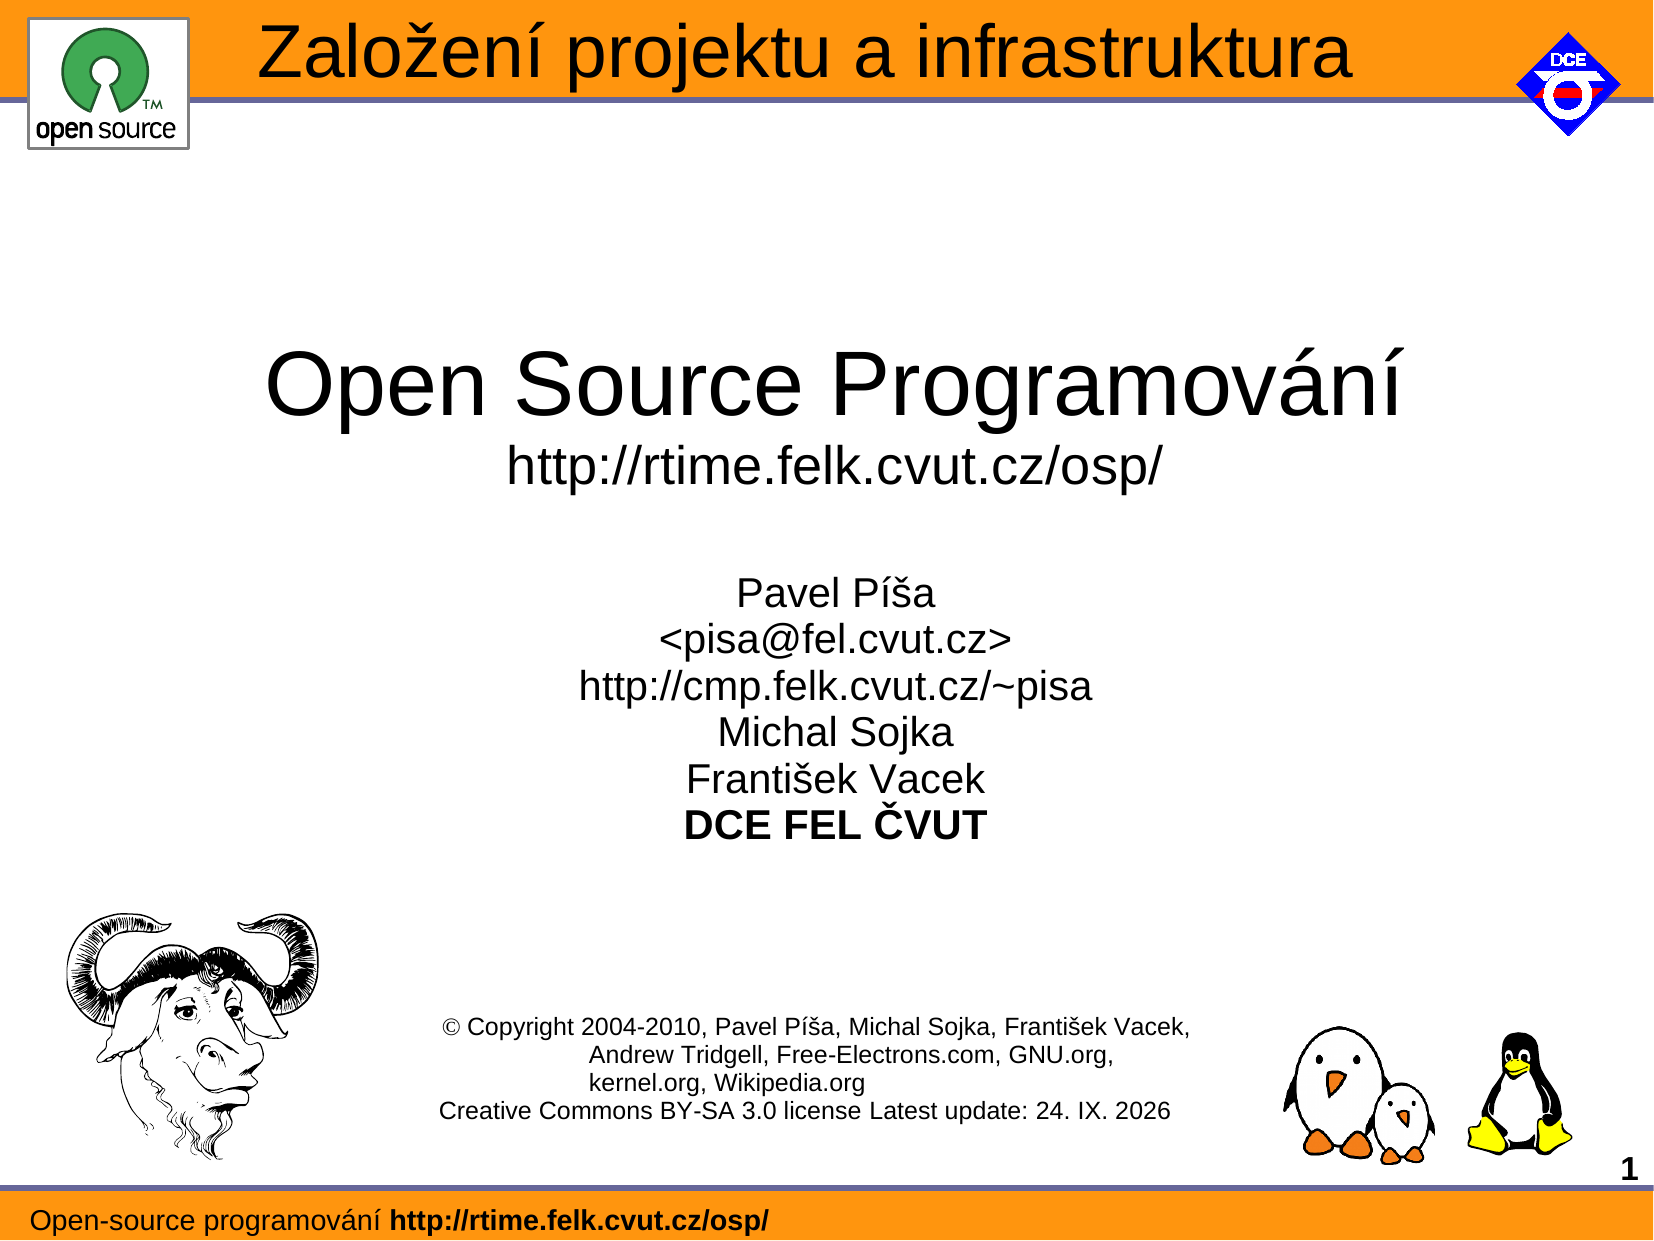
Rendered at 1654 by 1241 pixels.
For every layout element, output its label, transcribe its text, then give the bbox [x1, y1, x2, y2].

picture [1283, 1026, 1435, 1165]
subtitle Open Source Programování http://rtime.felk.cvut.cz/osp/ Pavel Píša <pisa@fel.cvut.cz> http://cmp.felk.cvut.cz/~pisa Michal Sojka František Vacek DCE FEL ČVUT [183, 204, 1471, 977]
text_box [1467, 1032, 1573, 1156]
title Založení projektu a infrastruktura [60, 4, 1551, 98]
list © Copyright 2004-2010, Pavel Píša, Michal Sojka, František Vacek, Andrew Tridgell, Free-Electrons.com, GNU.org, kernel.org, Wikipedia.org Creative Commons BY-SA 3.0 license Latest update: 10. IV 2013 [438, 1012, 1215, 1150]
picture [66, 911, 319, 1169]
